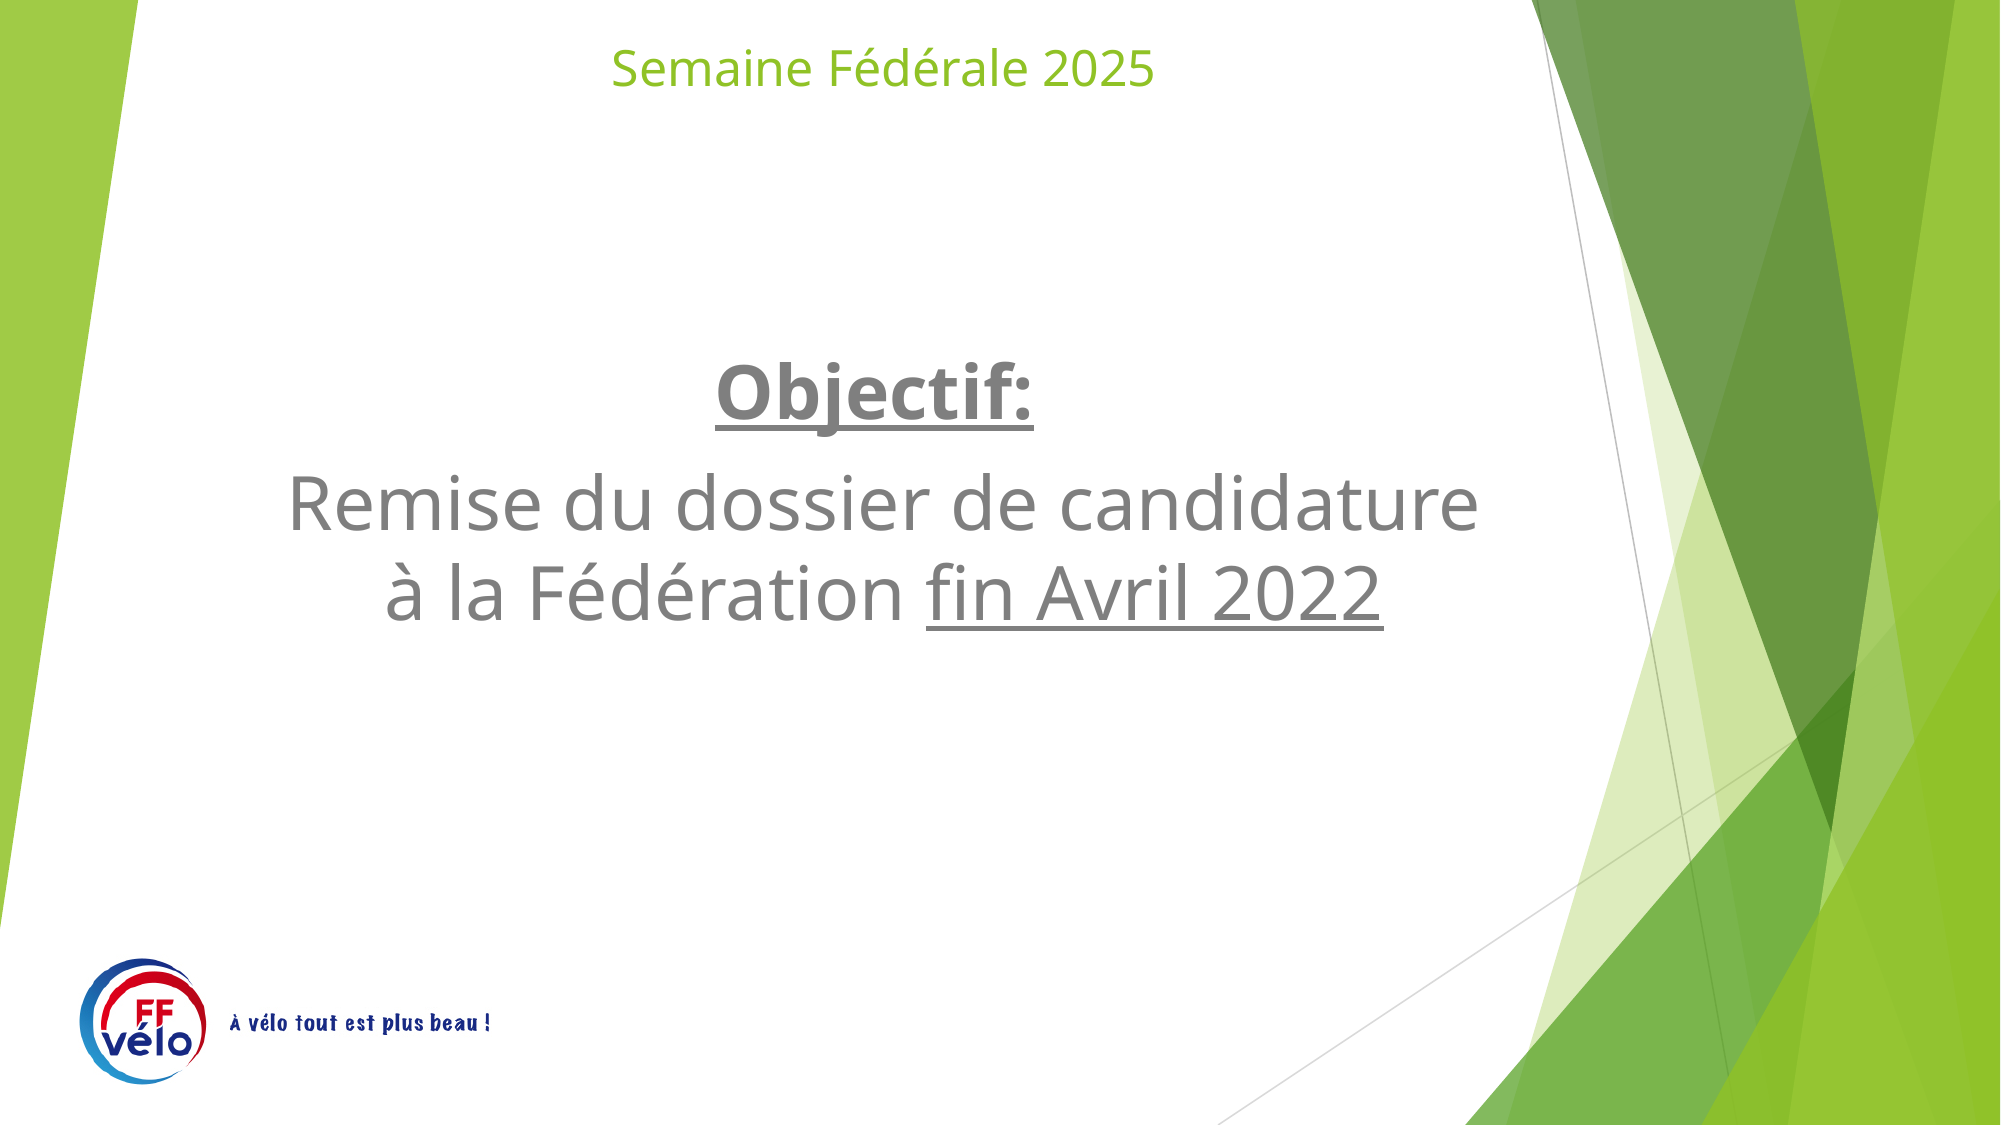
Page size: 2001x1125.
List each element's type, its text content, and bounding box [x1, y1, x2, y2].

picture [78, 954, 504, 1088]
subtitle Objectif: Remise du dossier de candidature à la Fédération fin Avril 2022 [247, 337, 1522, 789]
title Semaine Fédérale 2025 [247, 15, 1522, 105]
